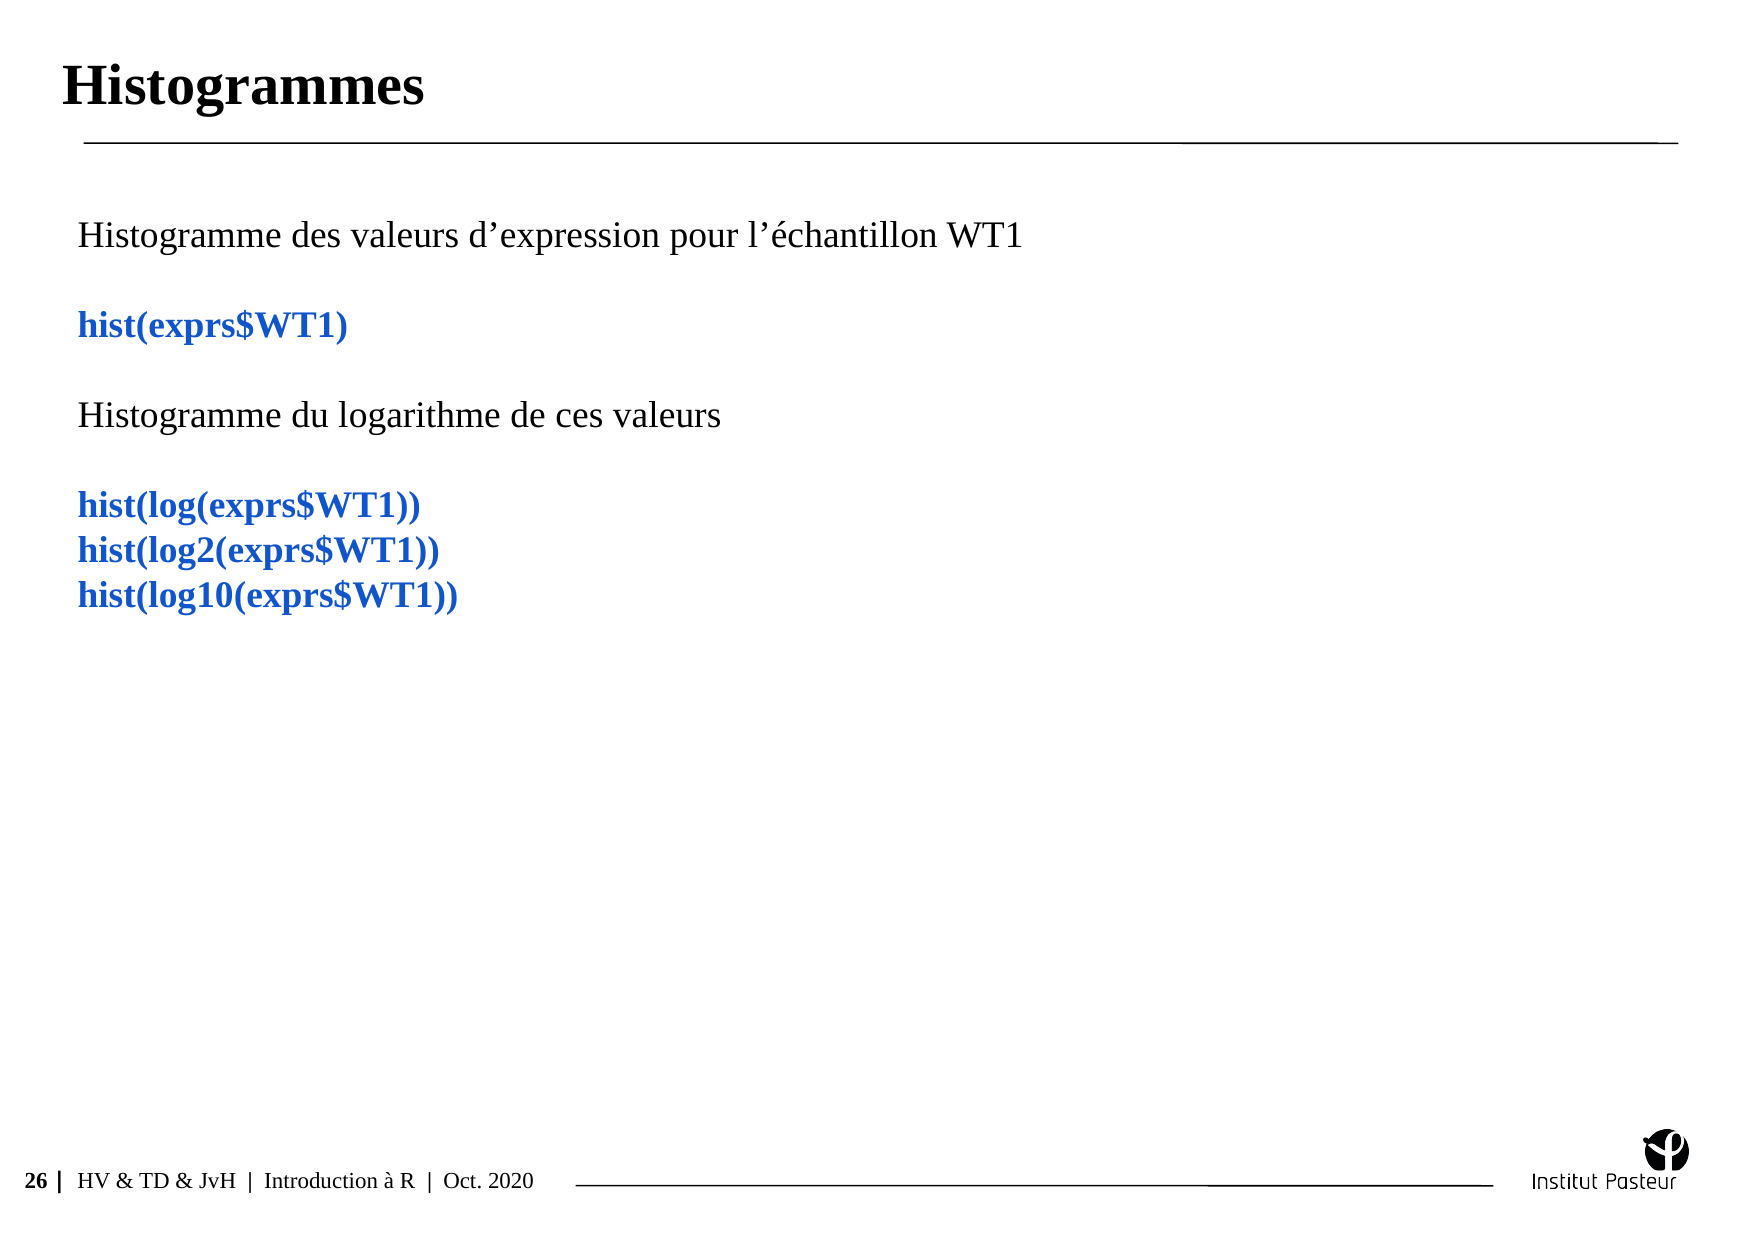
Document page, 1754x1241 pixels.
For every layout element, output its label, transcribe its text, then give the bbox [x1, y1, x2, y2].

list Histogramme des valeurs d’expression pour l’échantillon WT1 hist(exprs$WT1) Histogramme du logarithme de ces valeurs hist(log(exprs$WT1)) hist(log2(exprs$WT1)) hist(log10(exprs$WT1)) [62, 194, 1692, 1152]
text_box Histogrammes [62, 2, 1692, 160]
picture [1533, 1152, 1689, 1189]
